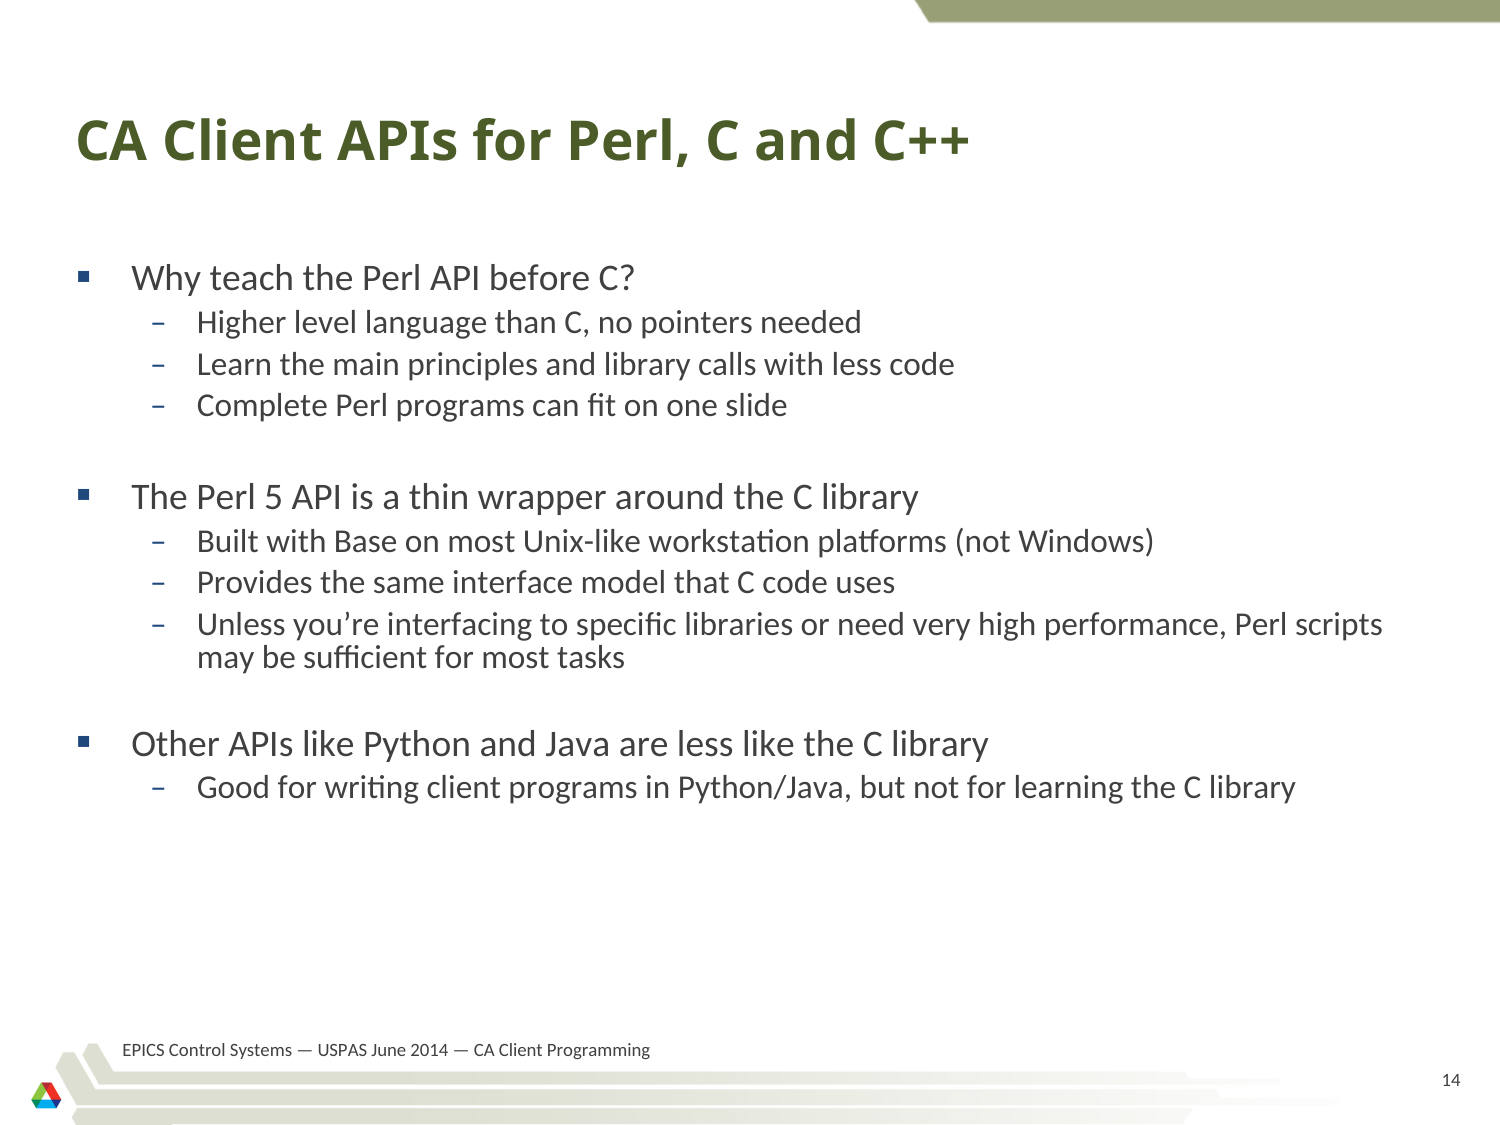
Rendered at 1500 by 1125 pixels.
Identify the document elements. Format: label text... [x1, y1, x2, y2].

title CA Client APIs for Perl, C and C++ [75, 45, 1426, 233]
list Why teach the Perl API before C? Higher level language than C, no pointers needed Learn the main principles and library calls with less code Complete Perl programs can fit on one slide The Perl 5 API is a thin wrapper around the C library Built with Base on most Unix-like workstation platforms (not Windows) Provides the same interface model that C code uses Unless you’re interfacing to specific libraries or need very high performance, Perl scripts may be sufficient for most tasks Other APIs like Python and Java are less like the C library Good for writing client programs in Python/Java, but not for learning the C library [75, 262, 1426, 916]
picture [0, 0, 1500, 24]
picture [0, 1037, 1500, 1125]
